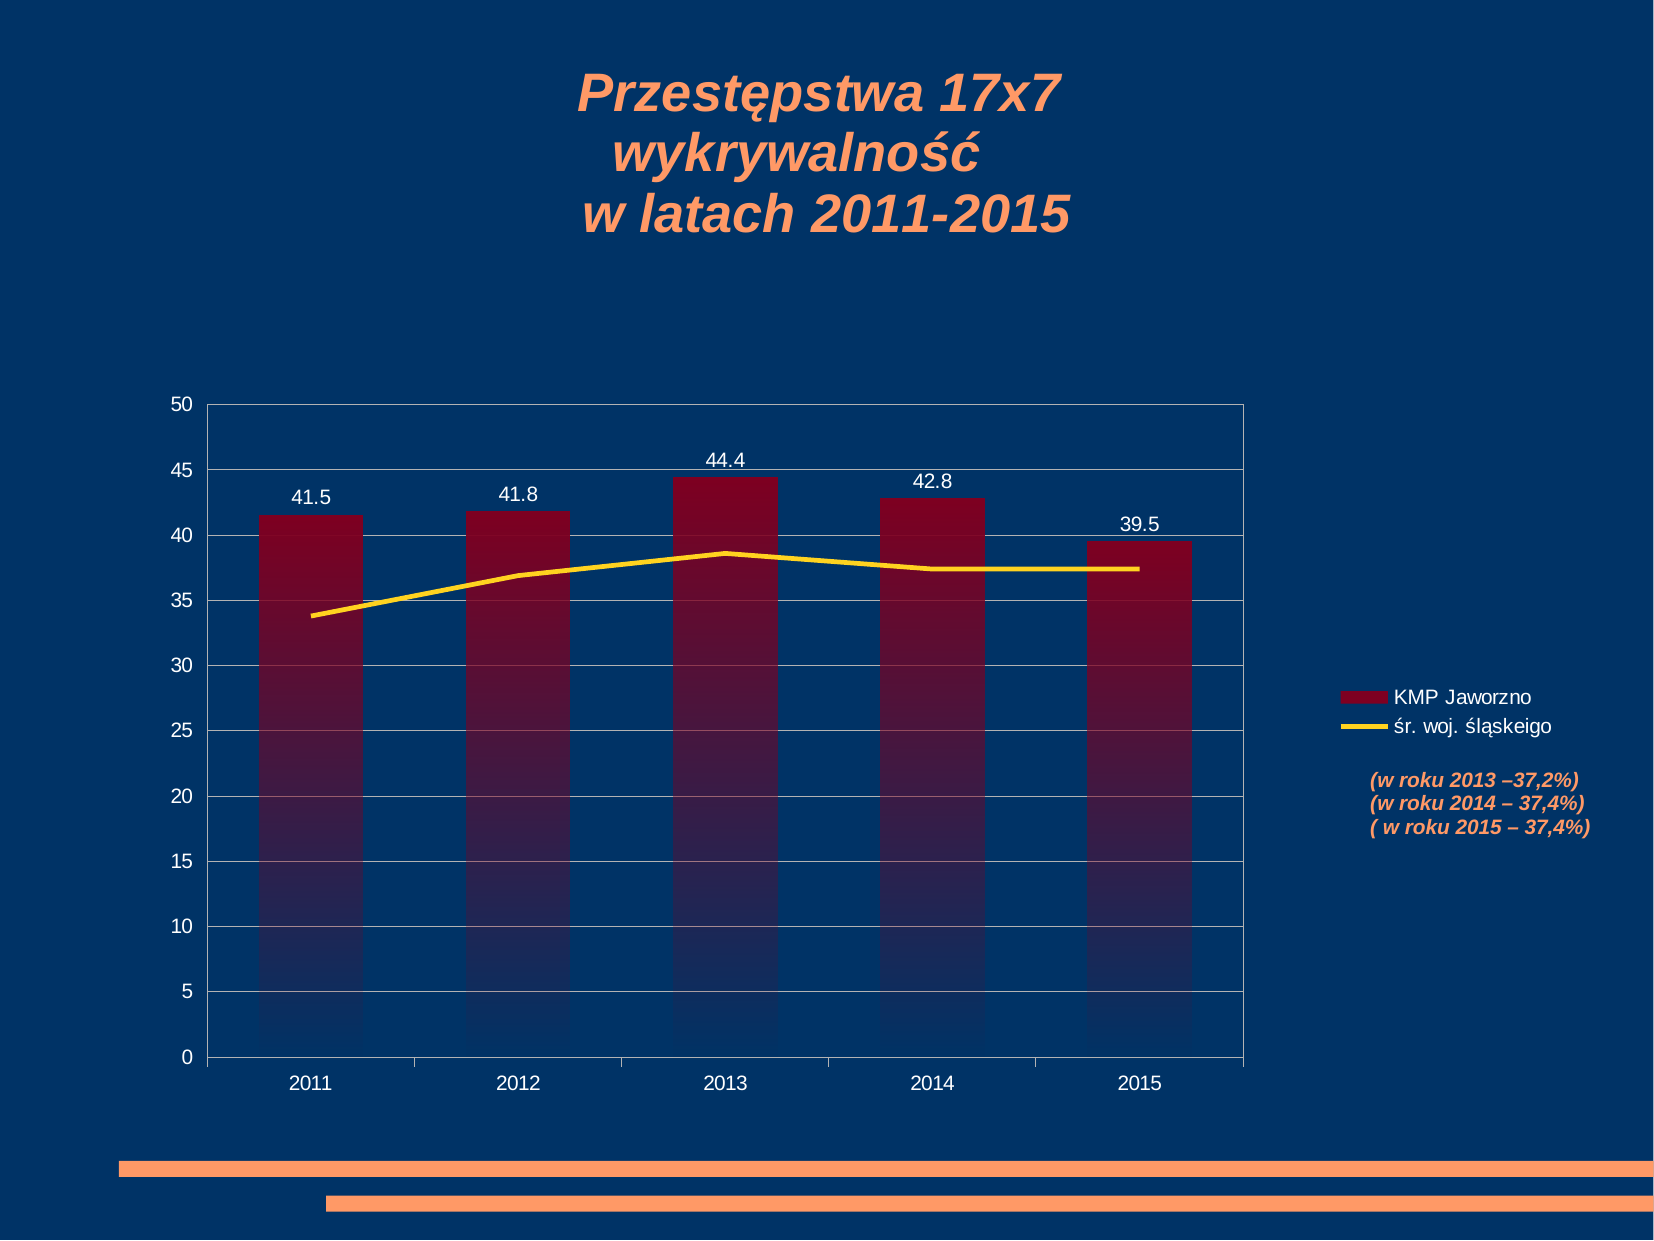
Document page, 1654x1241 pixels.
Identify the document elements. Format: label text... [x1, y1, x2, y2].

title (w roku 2013 –37,2%) (w roku 2014 – 37,4%) ( w roku 2015 – 37,4%) [1370, 768, 1607, 839]
title Przestępstwa 17x7 wykrywalność w latach 2011-2015 [82, 49, 1571, 257]
chart [35, 302, 1571, 1123]
